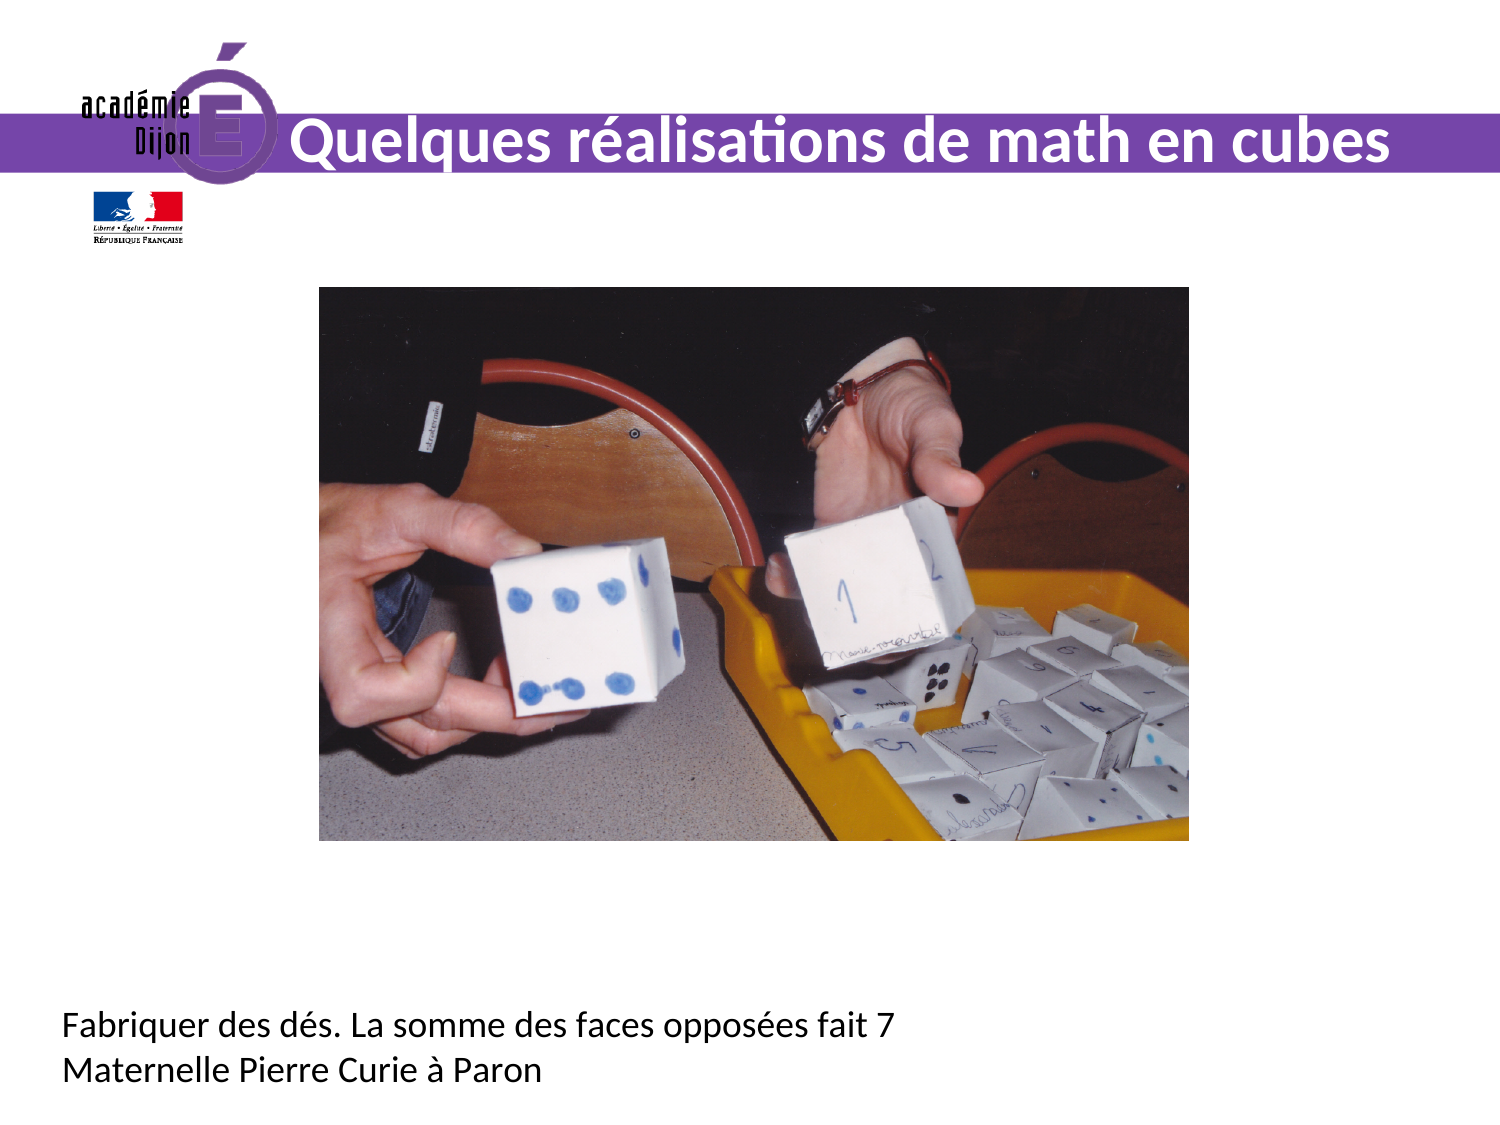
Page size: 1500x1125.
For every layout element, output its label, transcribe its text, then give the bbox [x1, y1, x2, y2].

text_box Fabriquer des dés. La somme des faces opposées fait 7 Maternelle Pierre Curie à Paron [47, 992, 1500, 1053]
picture [82, 237, 278, 244]
picture [318, 286, 1189, 841]
text_box Quelques réalisations de math en cubes [47, 35, 1408, 237]
